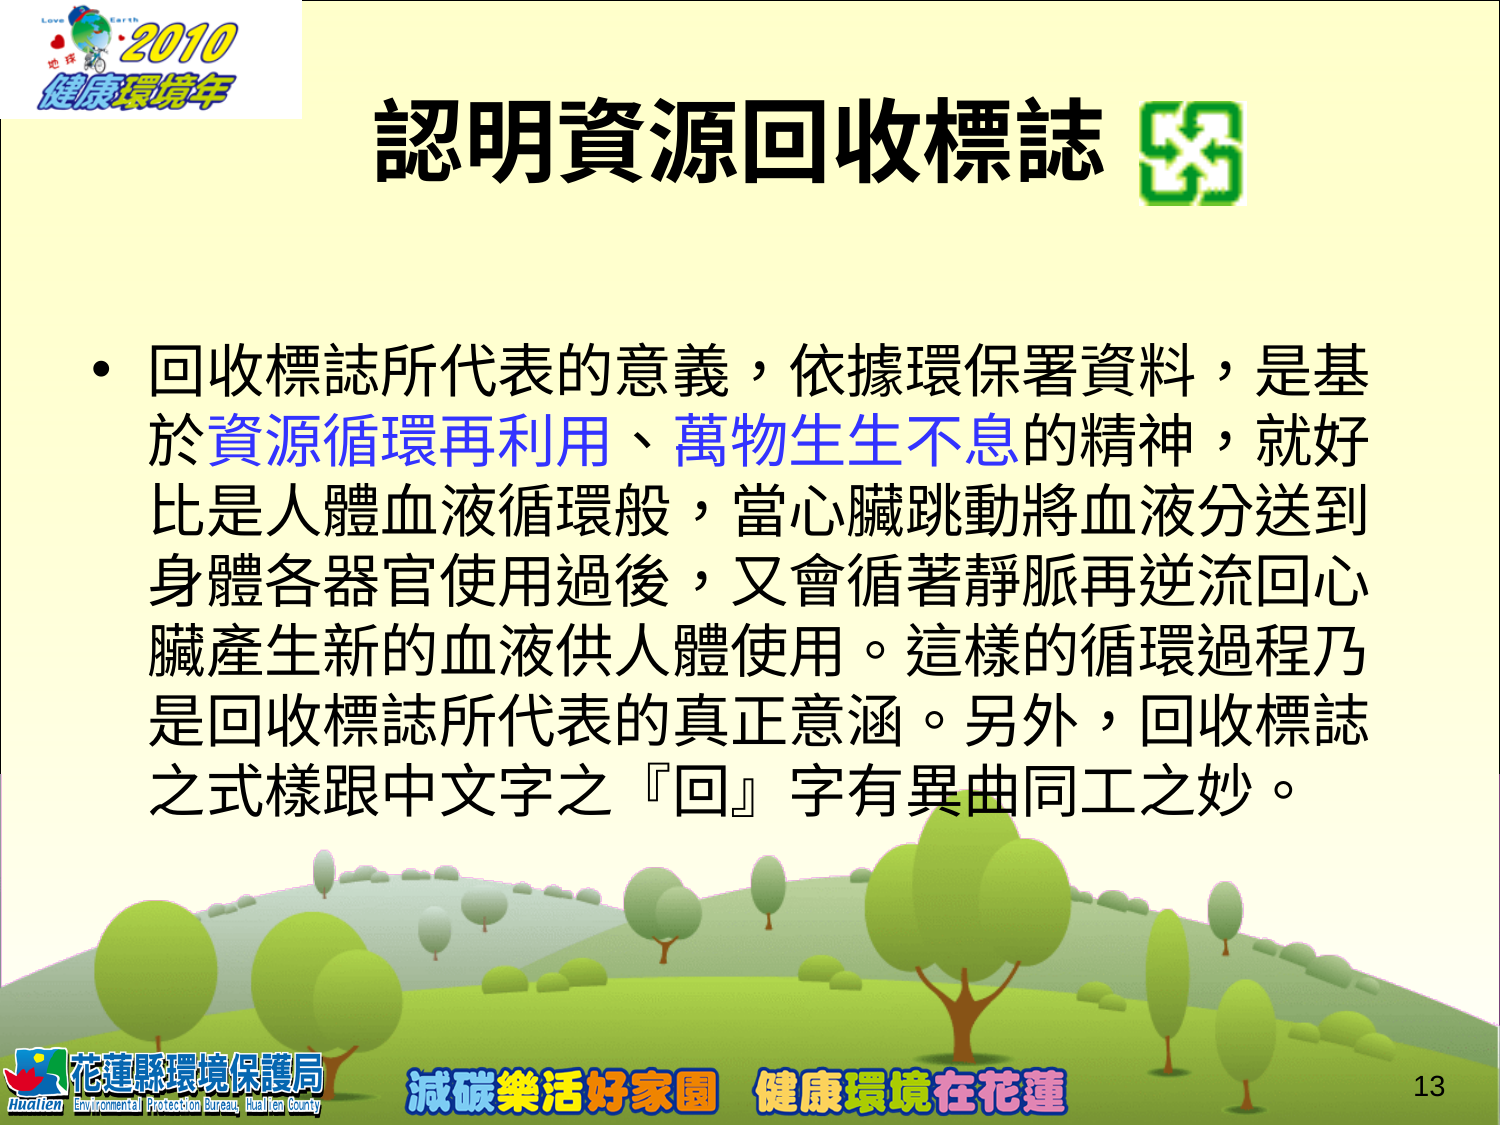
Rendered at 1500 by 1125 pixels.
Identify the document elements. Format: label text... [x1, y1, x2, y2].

title 認明資源回收標誌 [75, 45, 1426, 233]
list 回收標誌所代表的意義，依據環保署資料，是基於資源循環再利用、萬物生生不息的精神，就好比是人體血液循環般，當心臟跳動將血液分送到身體各器官使用過後，又會循著靜脈再逆流回心臟產生新的血液供人體使用。這樣的循環過程乃是回收標誌所代表的真正意涵。另外，回收標誌之式樣跟中文字之『回』字有異曲同工之妙。 [76, 326, 1427, 965]
picture [1139, 101, 1247, 206]
picture [0, 0, 302, 119]
picture [0, 774, 1500, 1125]
